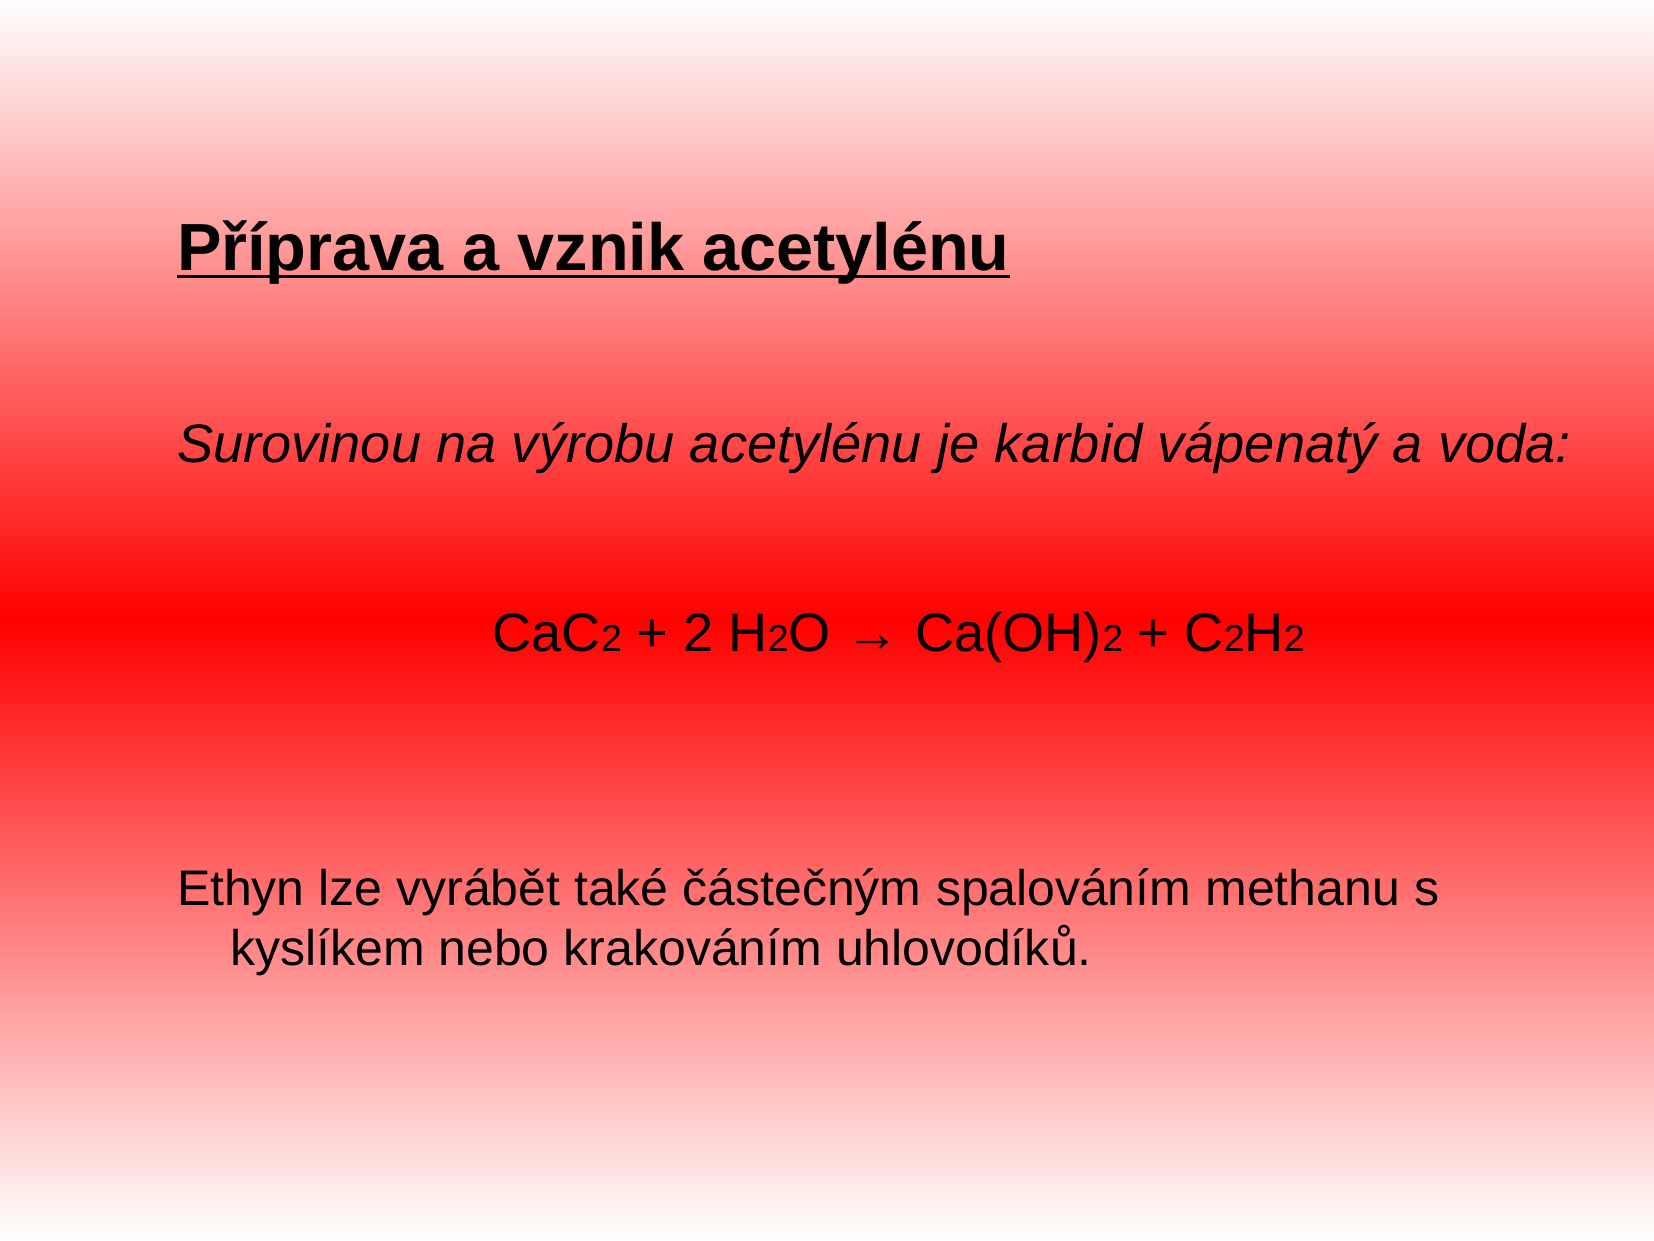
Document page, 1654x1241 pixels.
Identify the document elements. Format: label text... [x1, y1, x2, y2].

list Příprava a vznik acetylénu Surovinou na výrobu acetylénu je karbid vápenatý a voda: CaC2 + 2 H2O → Ca(OH)2 + C2H2 Ethyn lze vyrábět také částečným spalováním methanu s kyslíkem nebo krakováním uhlovodíků. [88, 0, 1577, 1197]
